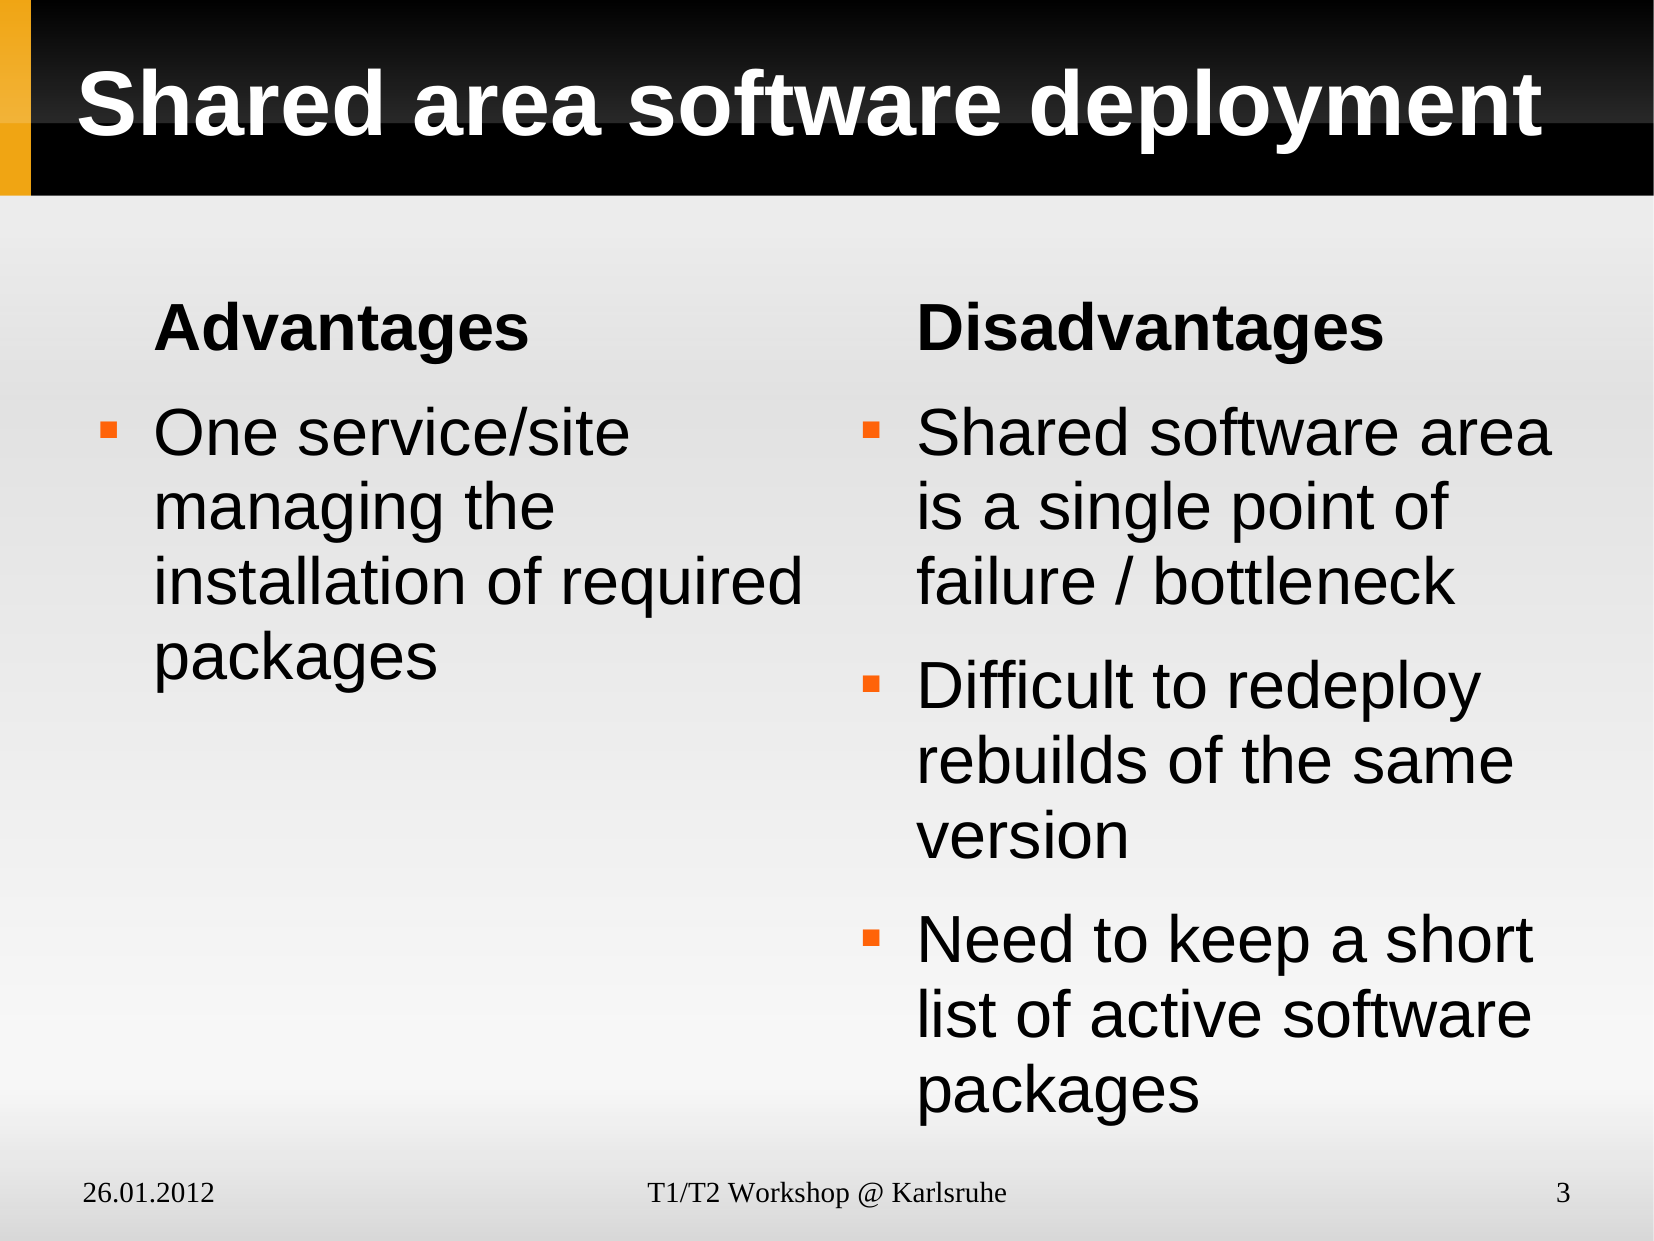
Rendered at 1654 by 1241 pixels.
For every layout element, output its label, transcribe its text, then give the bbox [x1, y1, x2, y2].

picture [0, 0, 1654, 1241]
list Disadvantages Shared software area is a single point of failure / bottleneck Difficult to redeploy rebuilds of the same version Need to keep a short list of active software packages [845, 290, 1572, 1127]
title Shared area software deployment [76, 0, 1565, 208]
list Advantages One service/site managing the installation of required packages [82, 290, 809, 1109]
